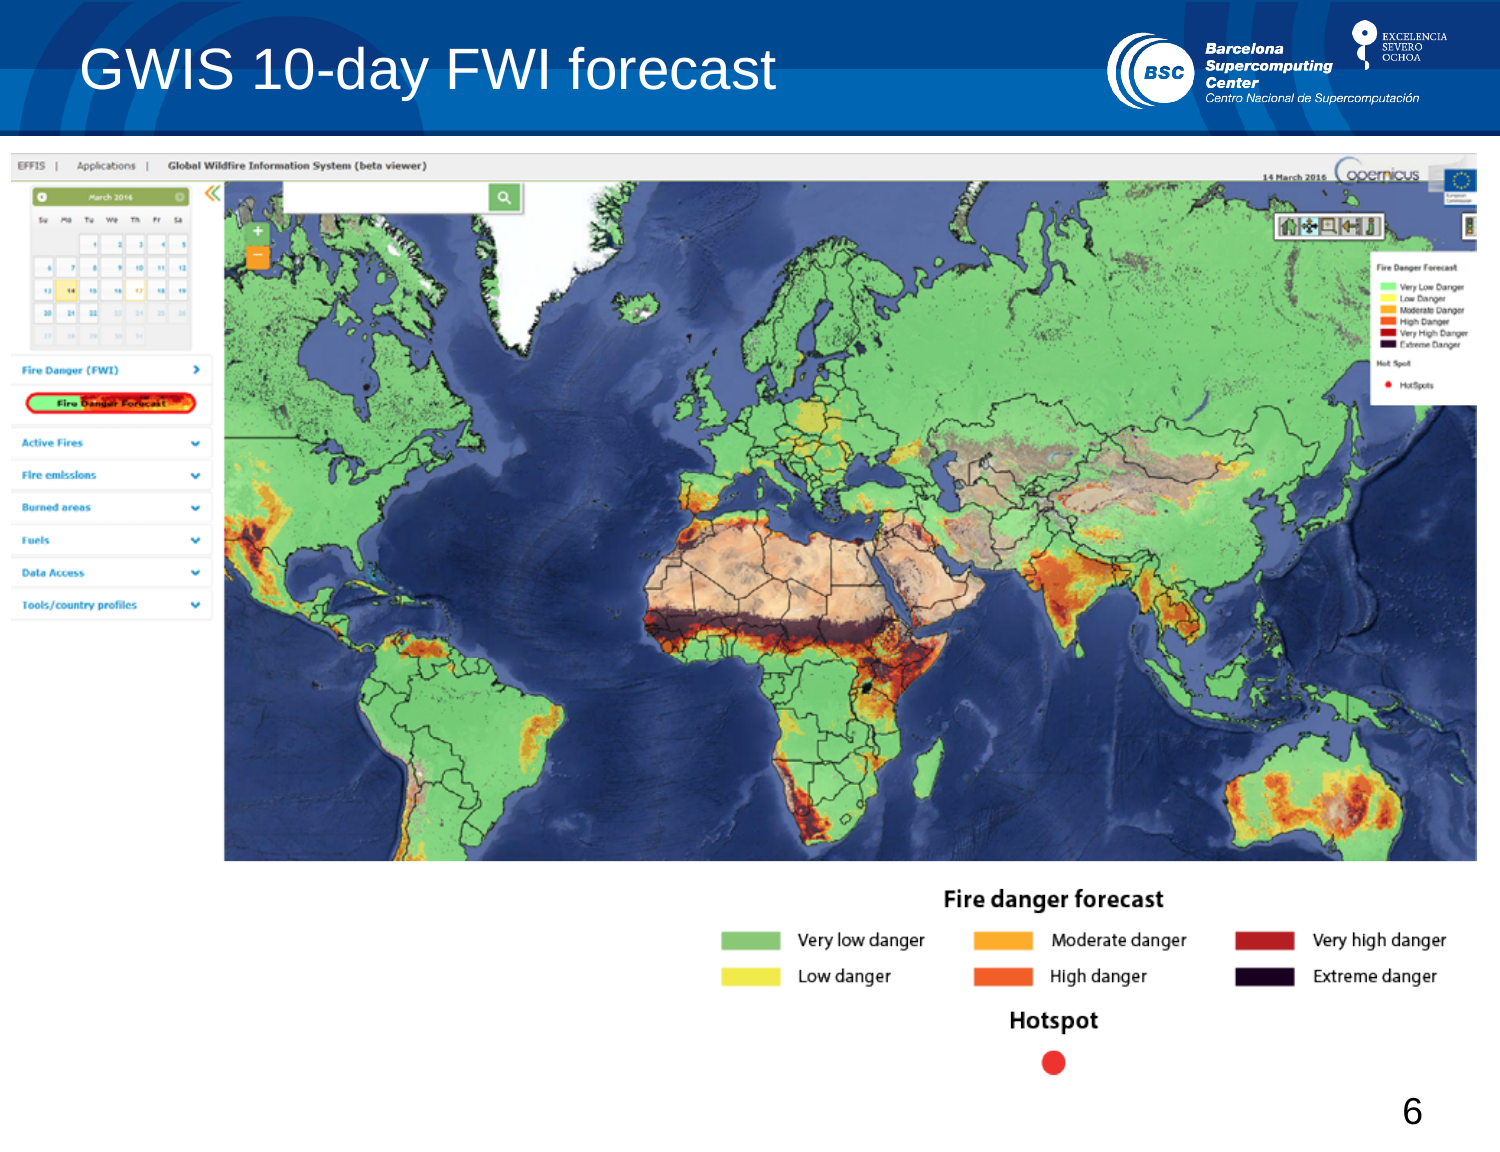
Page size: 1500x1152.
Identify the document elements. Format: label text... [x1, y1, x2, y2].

title GWIS 10-day FWI forecast [65, 23, 1081, 139]
picture [0, 0, 1500, 136]
picture [11, 153, 1477, 1104]
